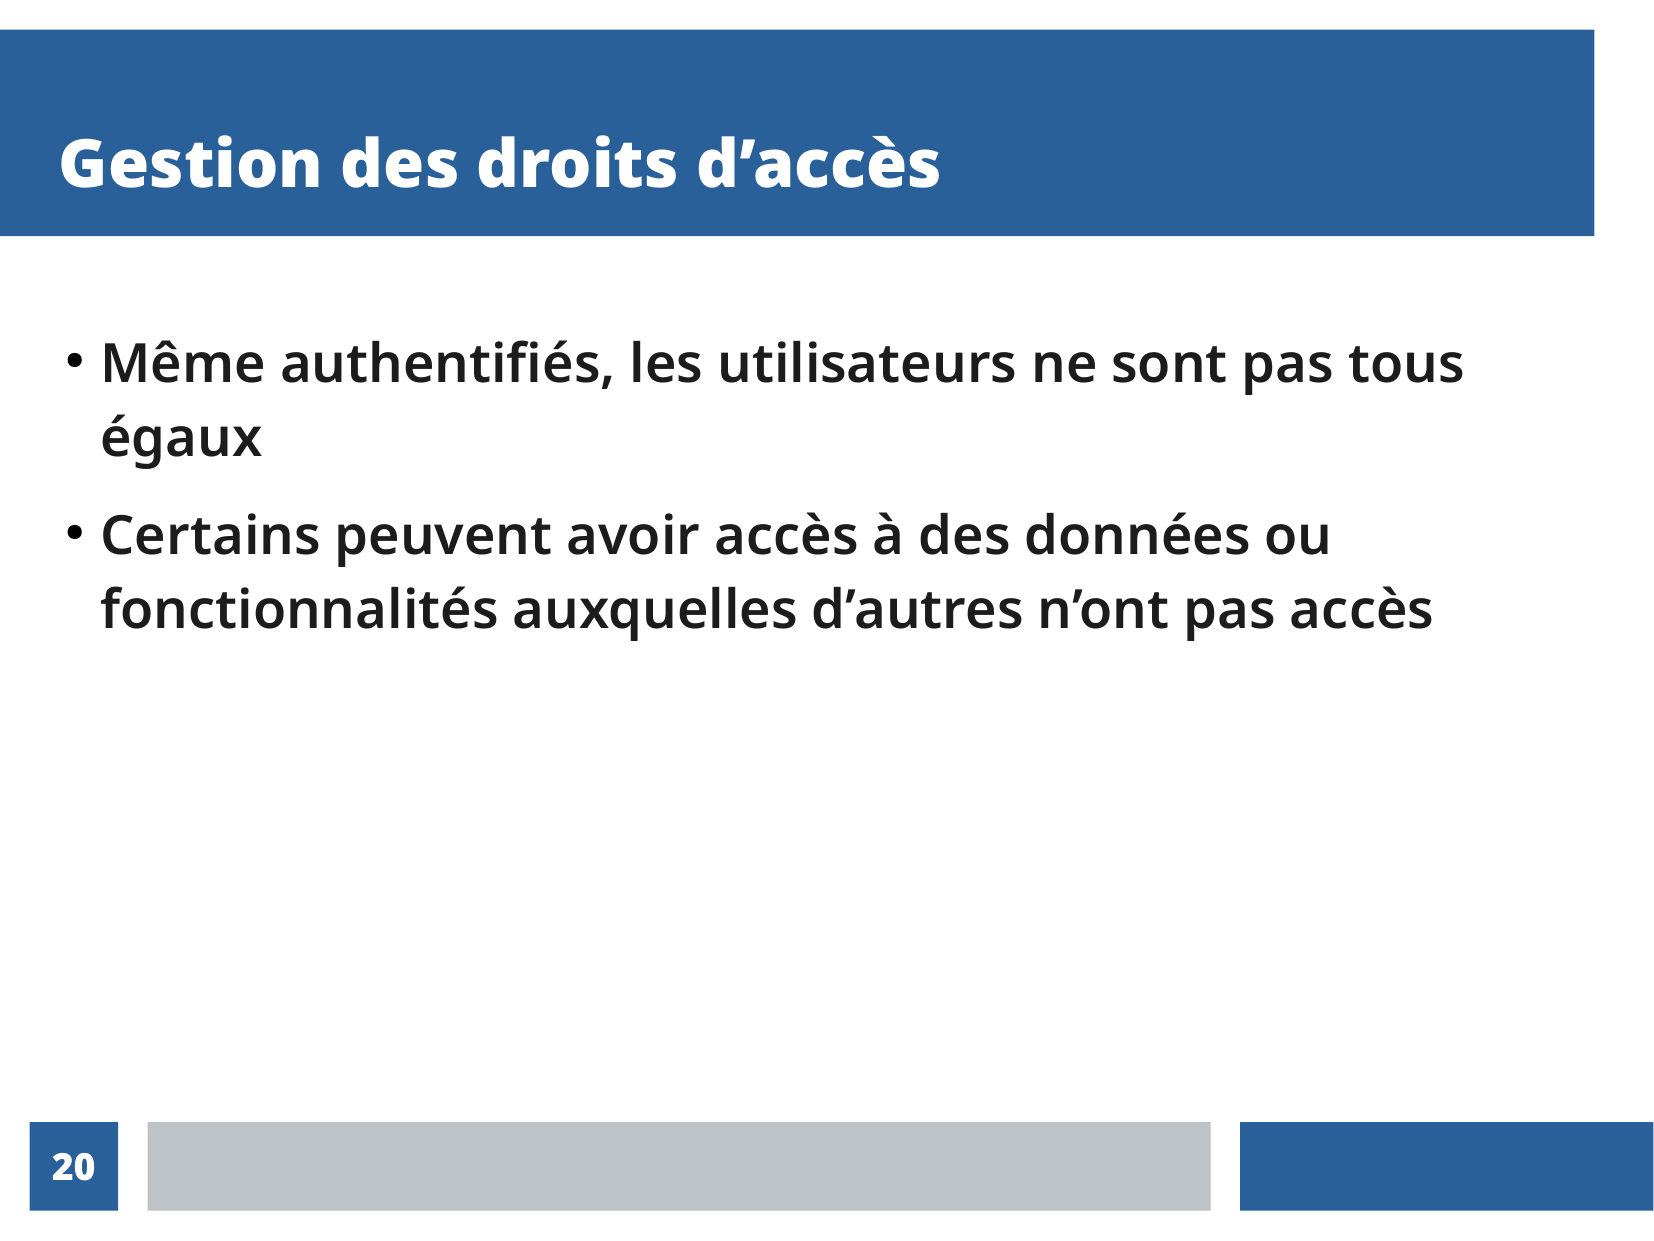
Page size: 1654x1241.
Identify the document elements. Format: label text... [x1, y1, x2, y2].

title Gestion des droits d’accès [59, 59, 1595, 207]
list Même authentifiés, les utilisateurs ne sont pas tous égaux Certains peuvent avoir accès à des données ou fonctionnalités auxquelles d’autres n’ont pas accès [64, 324, 1571, 691]
